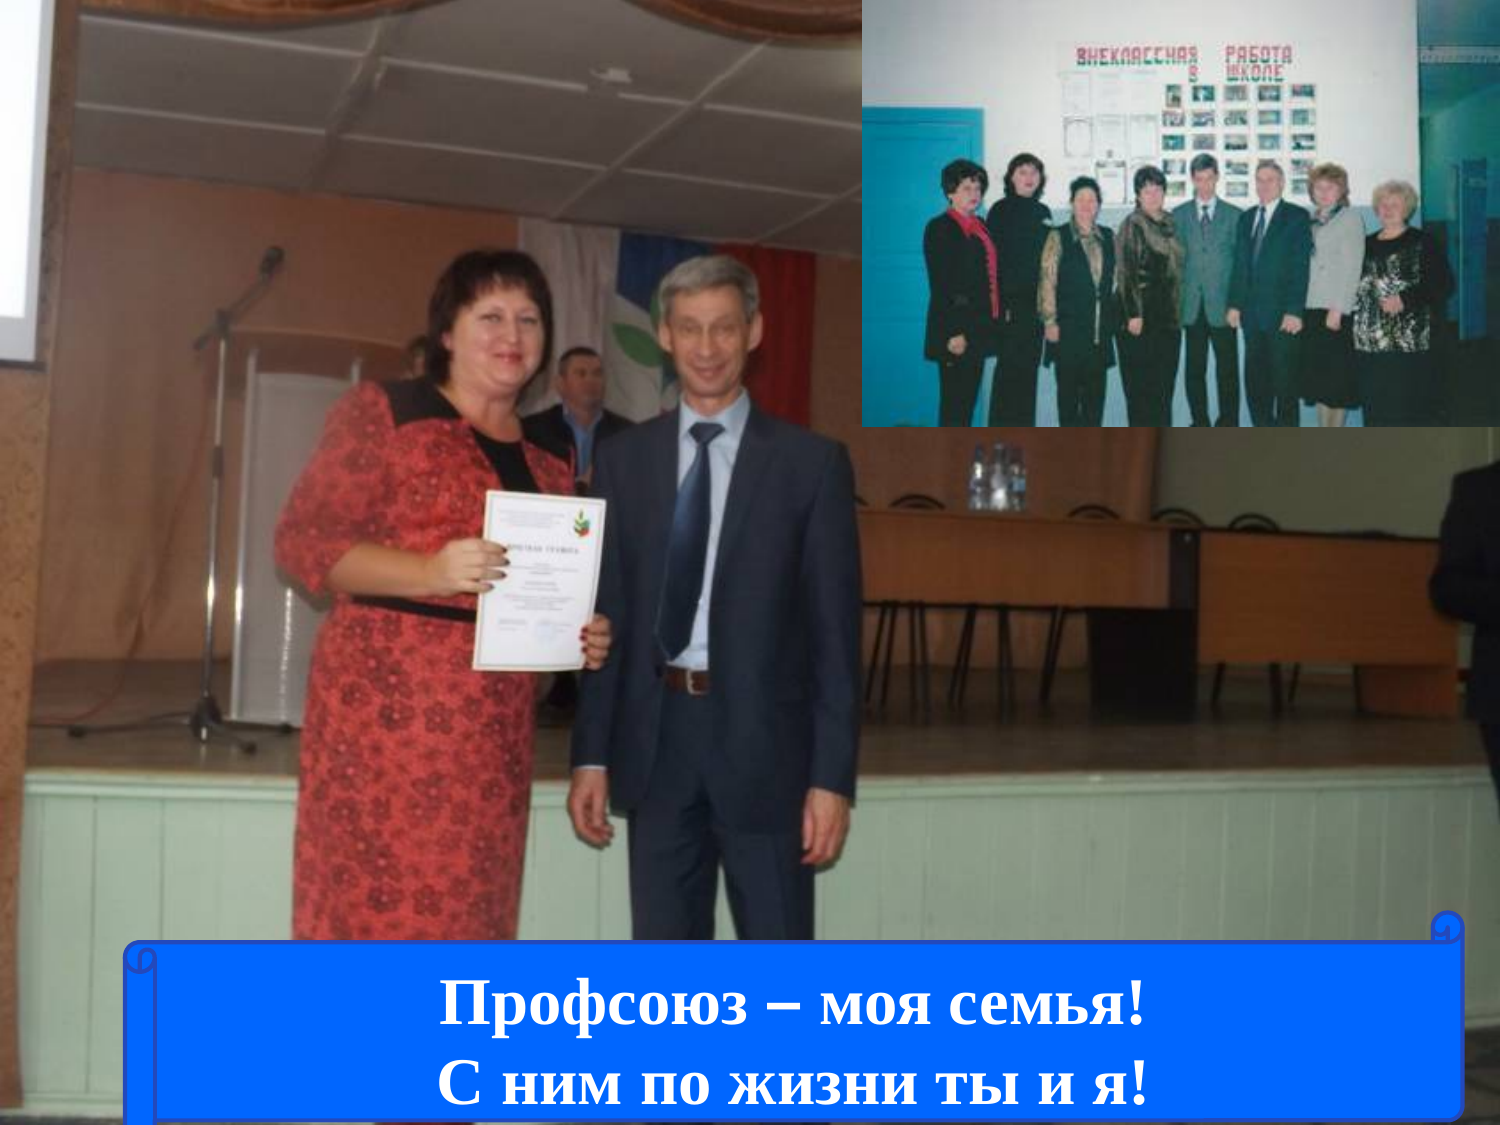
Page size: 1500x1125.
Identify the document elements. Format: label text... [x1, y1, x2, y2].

text_box [125, 912, 1463, 1125]
text_box Профсоюз – моя семья! С ним по жизни ты и я! [162, 950, 1426, 1125]
picture [0, 0, 1500, 1125]
